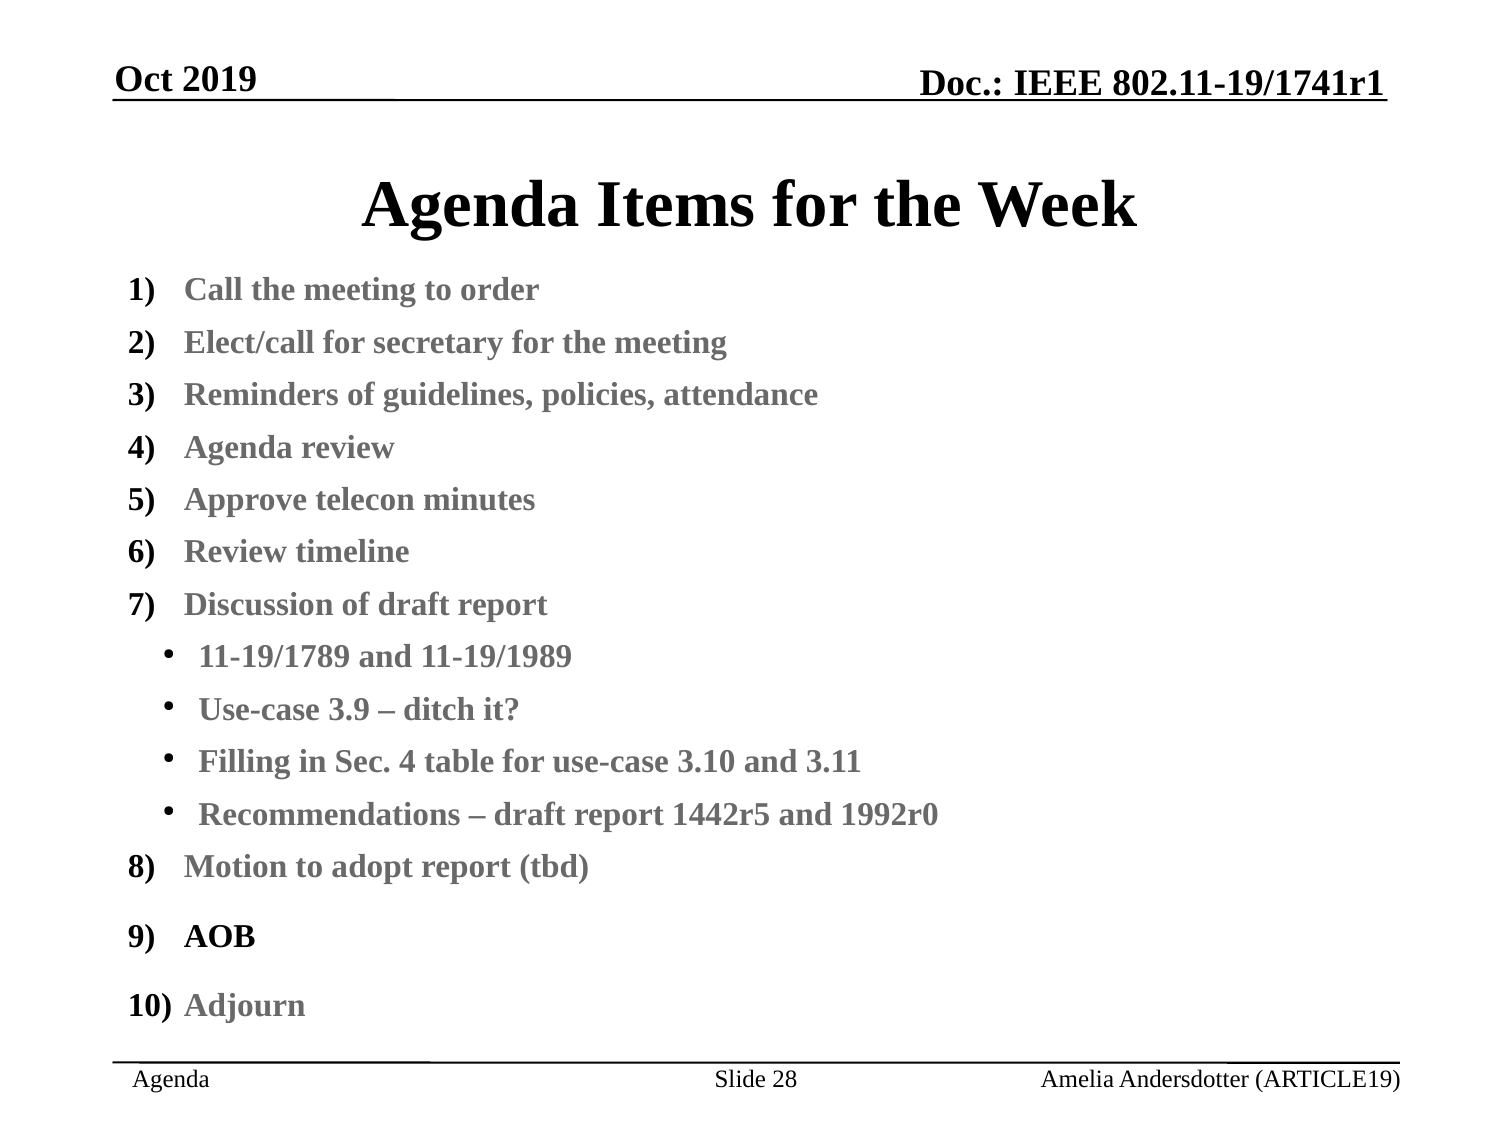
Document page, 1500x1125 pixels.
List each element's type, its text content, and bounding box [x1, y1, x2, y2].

text_box Amelia Andersdotter (ARTICLE19) [878, 1062, 1401, 1092]
text_box Oct 2019 [114, 54, 422, 99]
text_box Agenda Items for the Week [112, 112, 1387, 287]
text_box Slide <number> [712, 1062, 799, 1122]
text_box Call the meeting to order Elect/call for secretary for the meeting Reminders of guidelines, policies, attendance Agenda review Approve telecon minutes Review timeline Discussion of draft report 11-19/1789 and 11-19/1989 Use-case 3.9 – ditch it? Filling in Sec. 4 table for use-case 3.10 and 3.11 Recommendations – draft report 1442r5 and 1992r0 Motion to adopt report (tbd) AOB Adjourn [112, 287, 1387, 1040]
